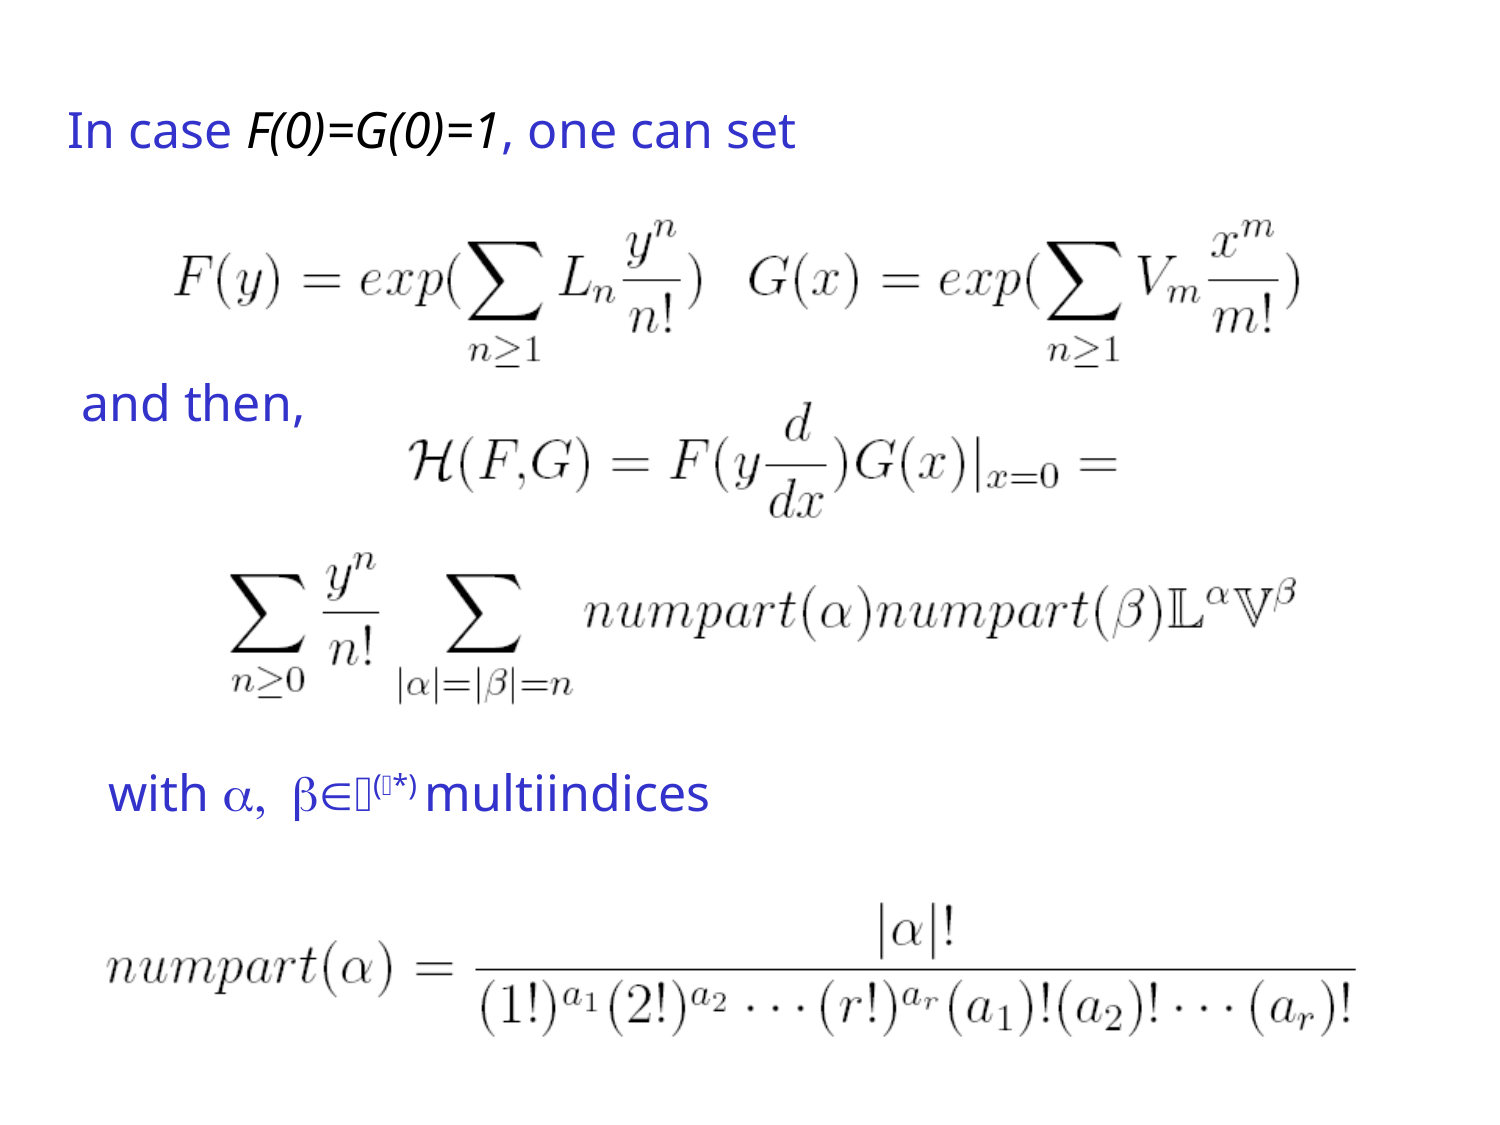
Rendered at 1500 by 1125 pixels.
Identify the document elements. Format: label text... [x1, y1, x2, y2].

text_box [206, 501, 443, 633]
text_box with α, β∈(*) multiindices [93, 750, 928, 865]
text_box In case F(0)=G(0)=1, one can set [53, 87, 1477, 178]
picture [99, 884, 1367, 1051]
text_box and then, [66, 360, 356, 436]
picture [187, 388, 1307, 714]
picture [174, 209, 1307, 377]
